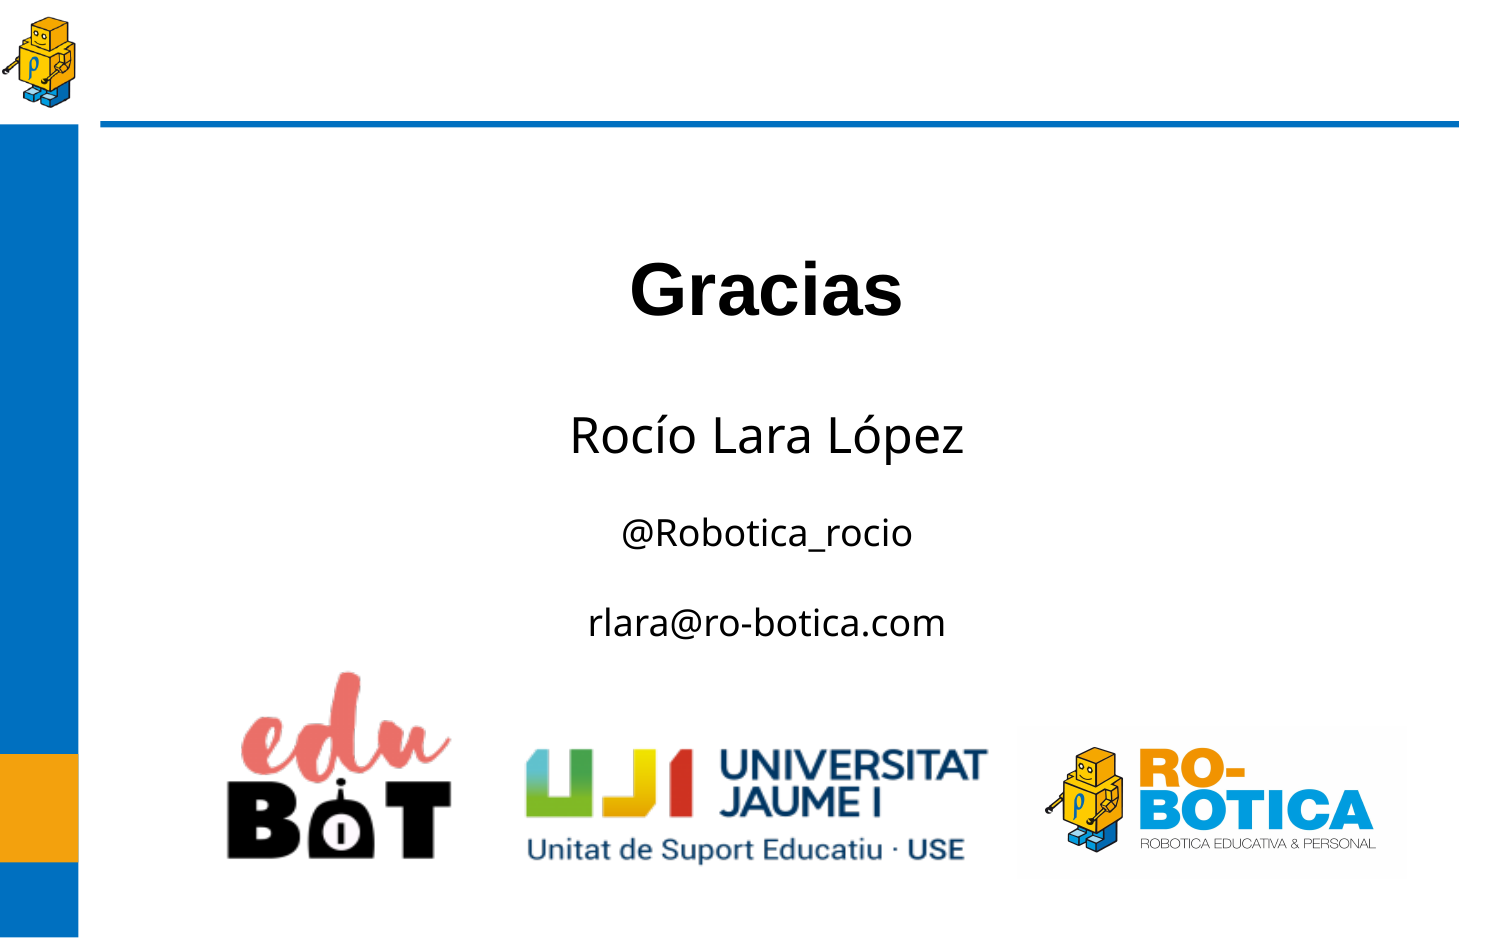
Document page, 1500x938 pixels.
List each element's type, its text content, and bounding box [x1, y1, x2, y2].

picture [501, 726, 1407, 879]
text_box Gracias [482, 225, 1052, 339]
text_box Rocío Lara López @Robotica_rocio rlara@ro-botica.com [482, 388, 1052, 646]
picture [202, 645, 475, 892]
picture [0, 15, 80, 110]
